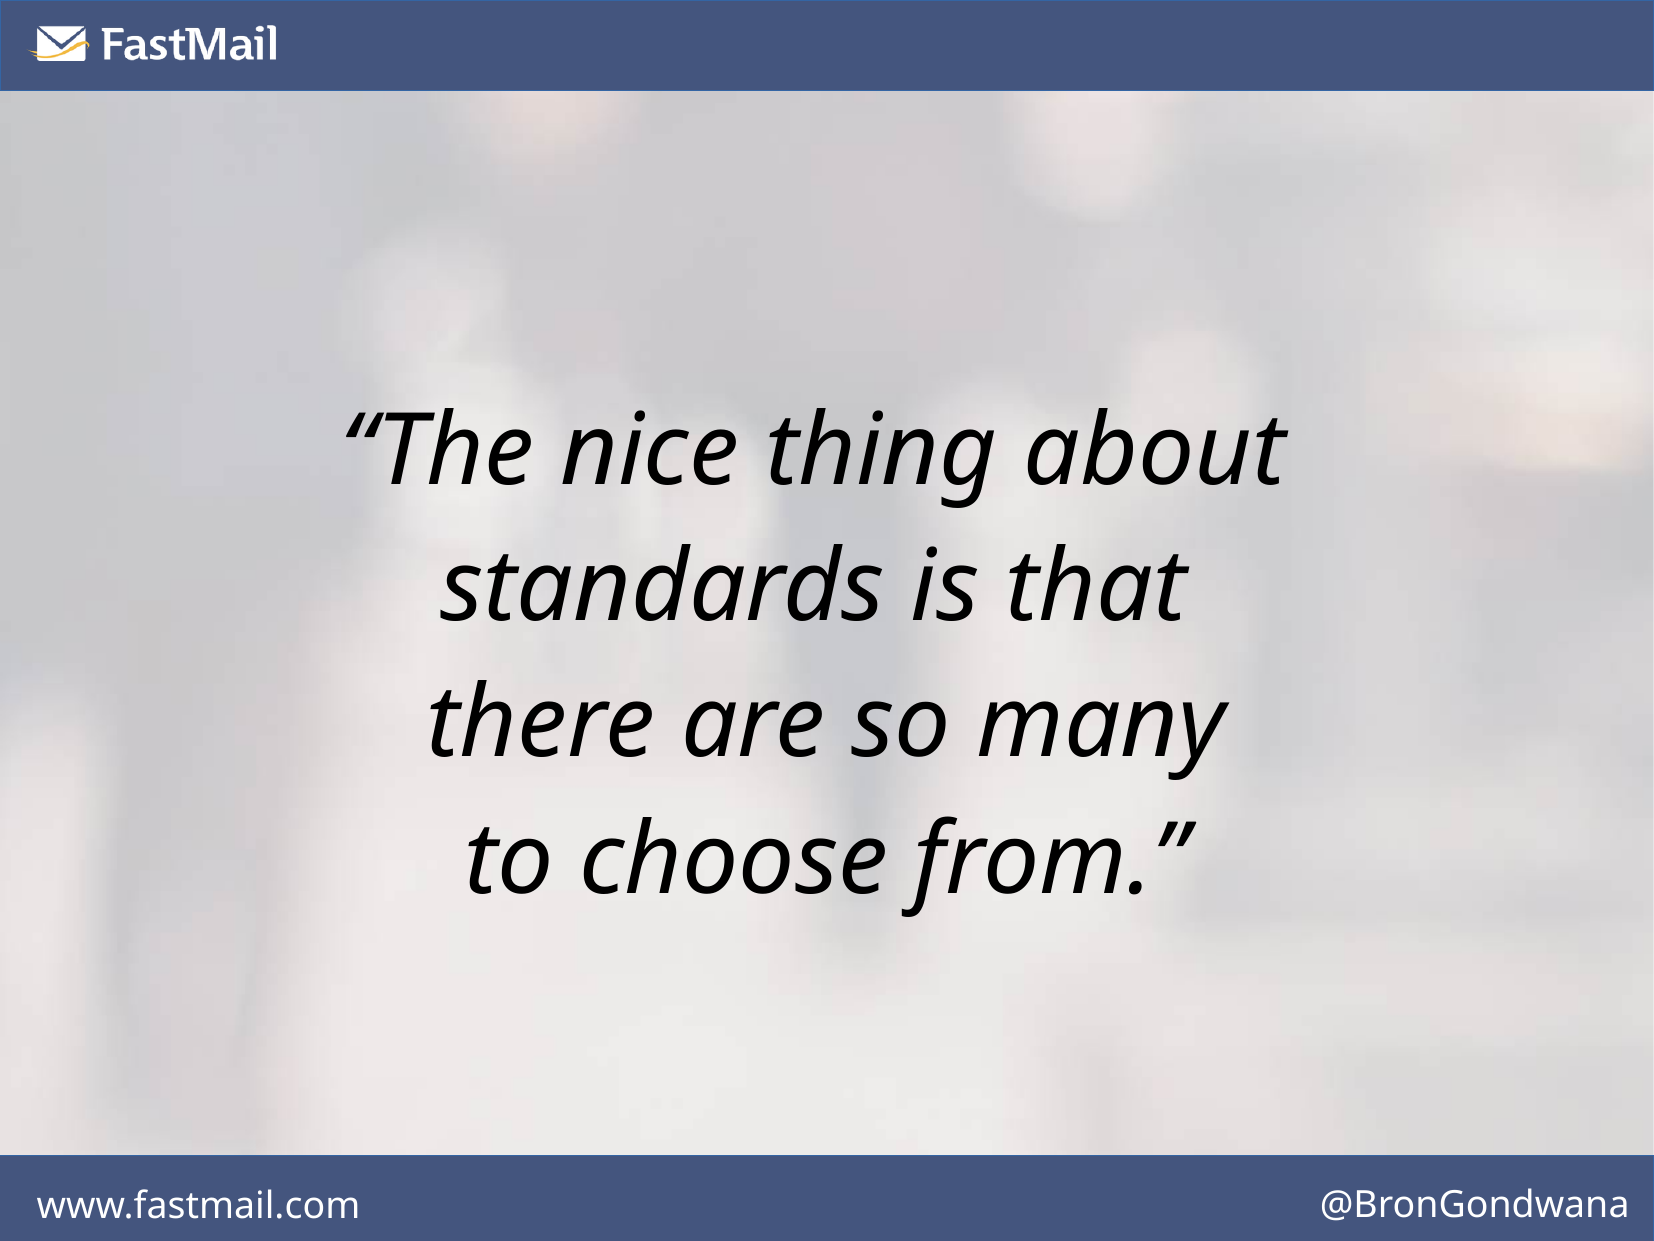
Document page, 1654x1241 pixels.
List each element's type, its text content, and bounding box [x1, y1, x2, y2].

picture [26, 8, 302, 78]
picture [0, 91, 1654, 1155]
subtitle “The nice thing about standards is that there are so many to choose from.” [82, 290, 1571, 1010]
